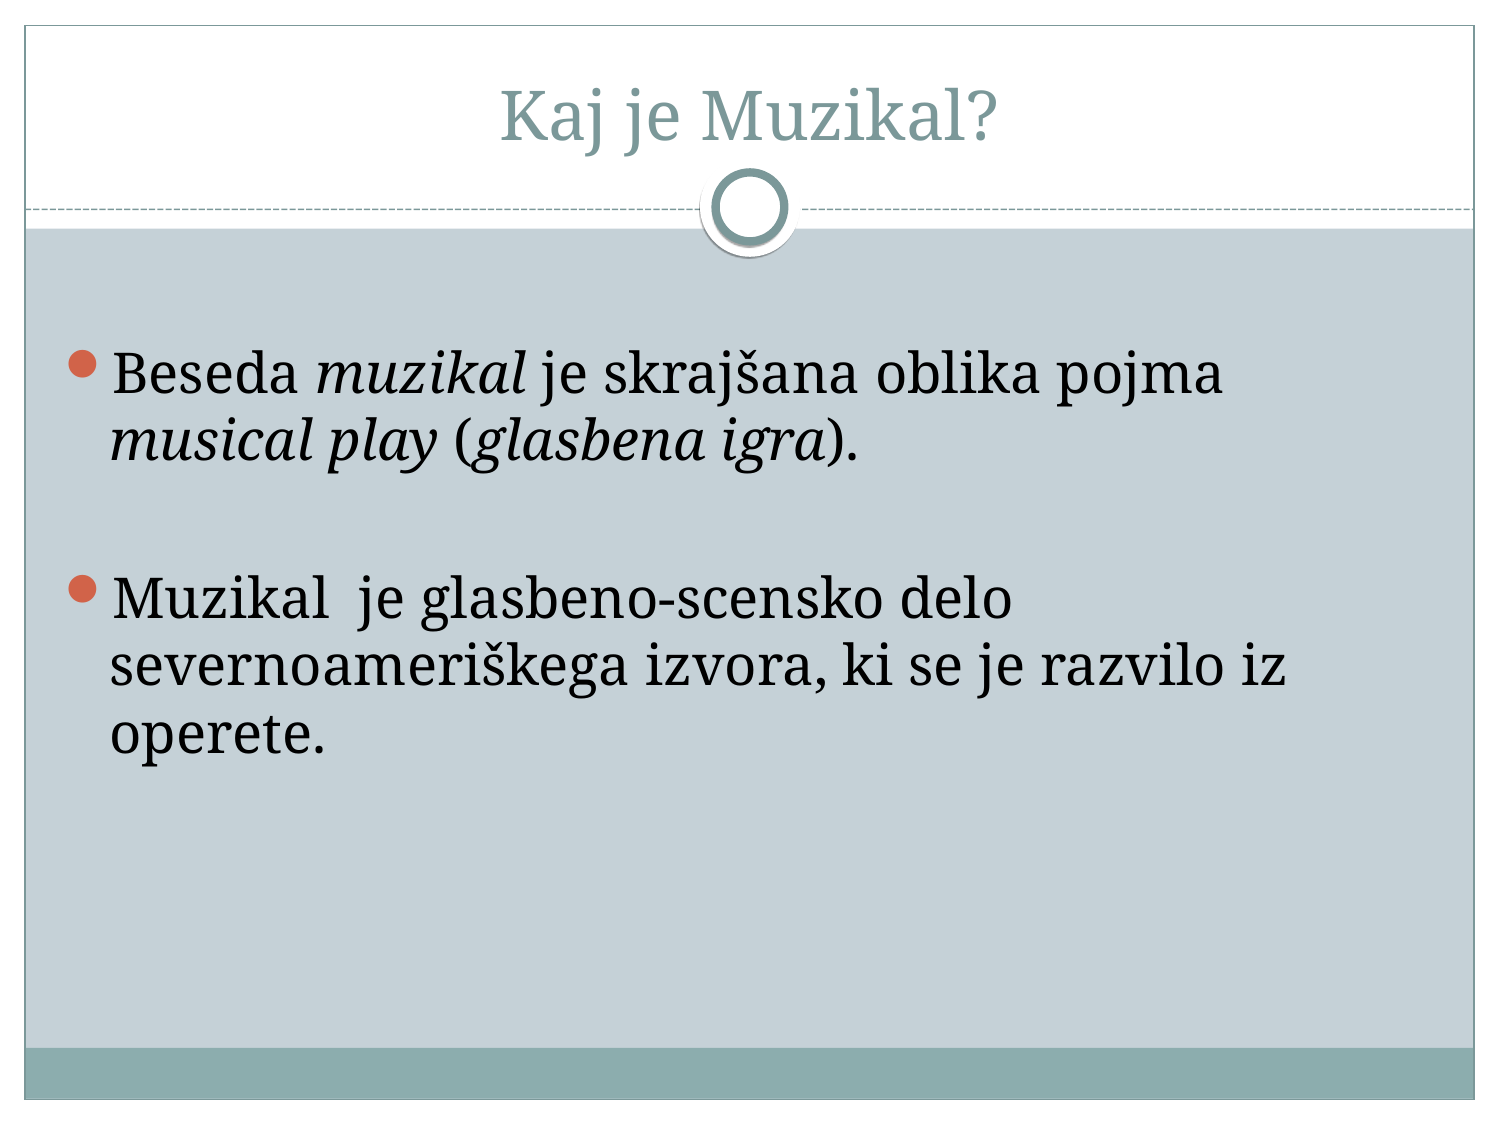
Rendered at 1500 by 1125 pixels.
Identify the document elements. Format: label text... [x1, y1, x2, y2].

title Kaj je Muzikal? [49, 37, 1450, 162]
list Beseda muzikal je skrajšana oblika pojma musical play (glasbena igra). Muzikal je glasbeno-scensko delo severnoameriškega izvora, ki se je razvilo iz operete. [49, 250, 1445, 1001]
